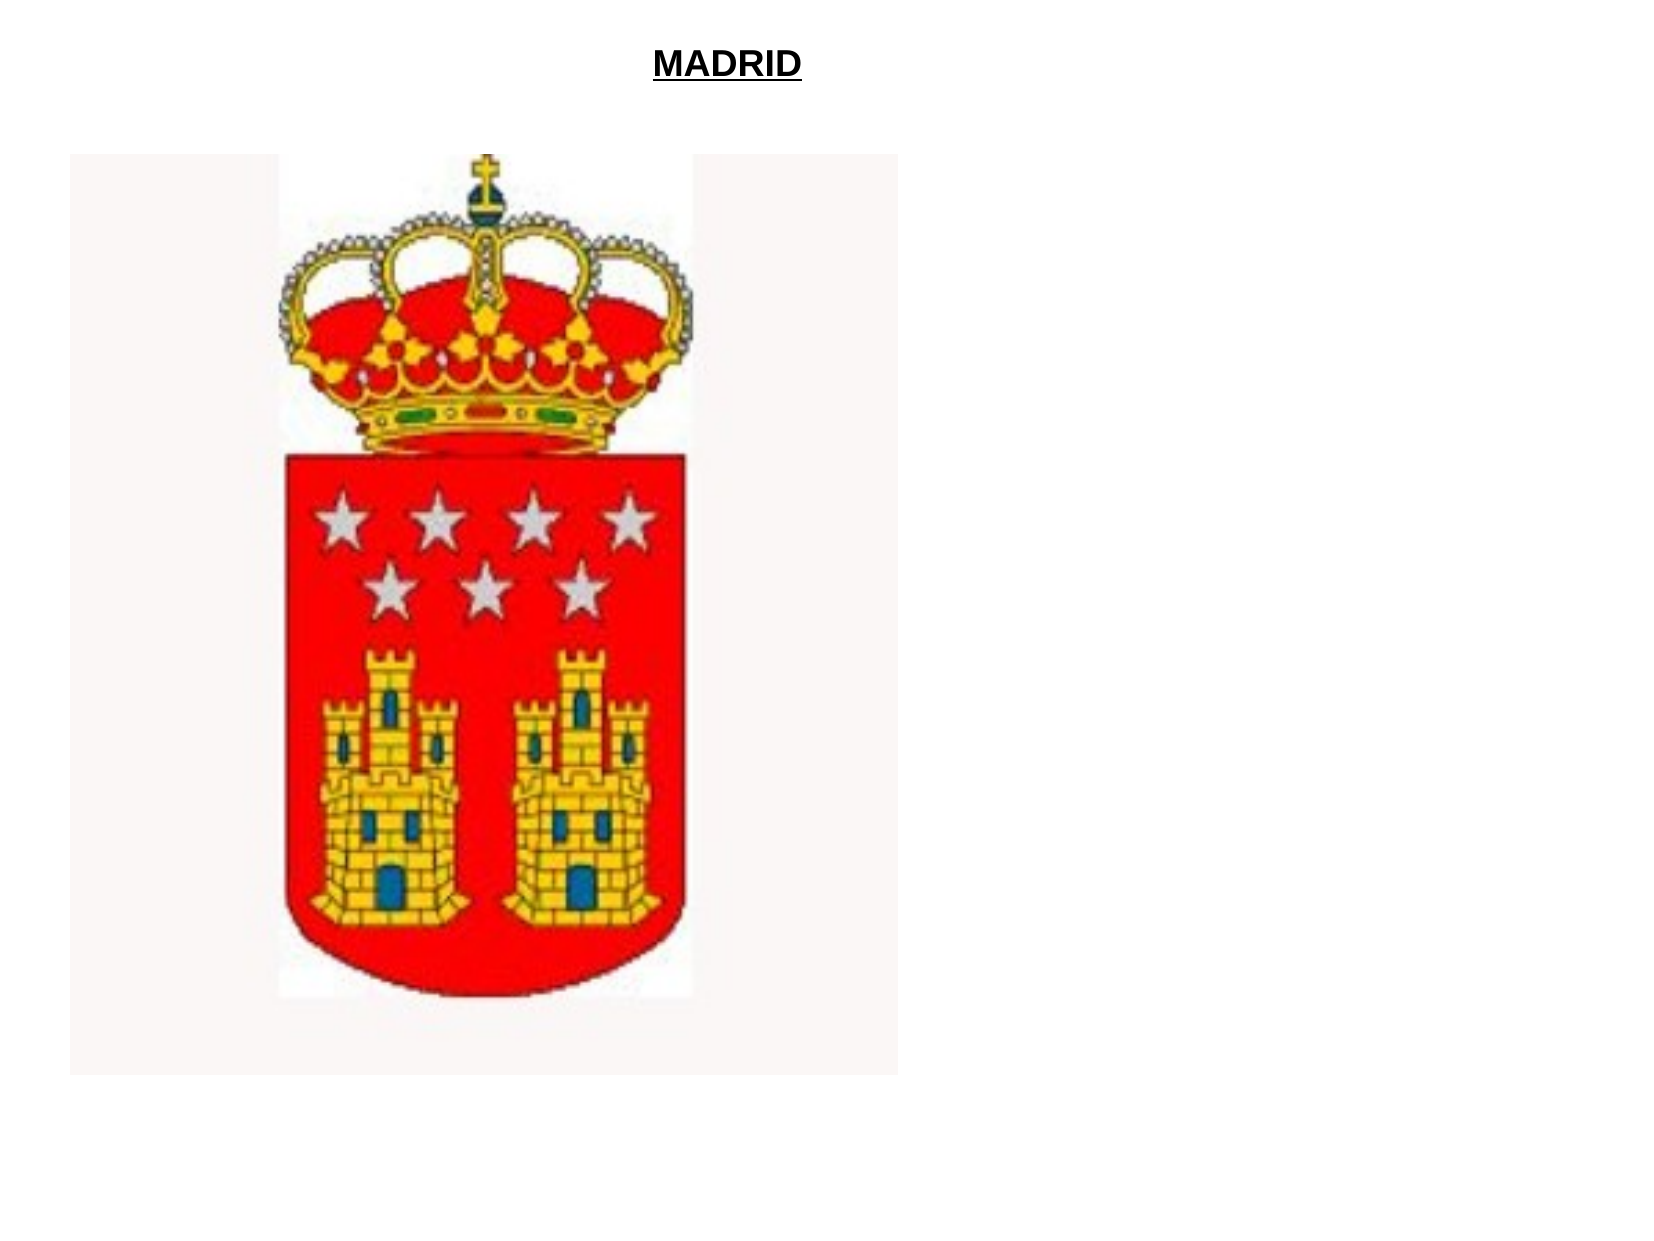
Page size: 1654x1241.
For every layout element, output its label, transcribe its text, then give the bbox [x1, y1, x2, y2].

text_box MADRID [637, 35, 818, 93]
picture [70, 154, 898, 1075]
